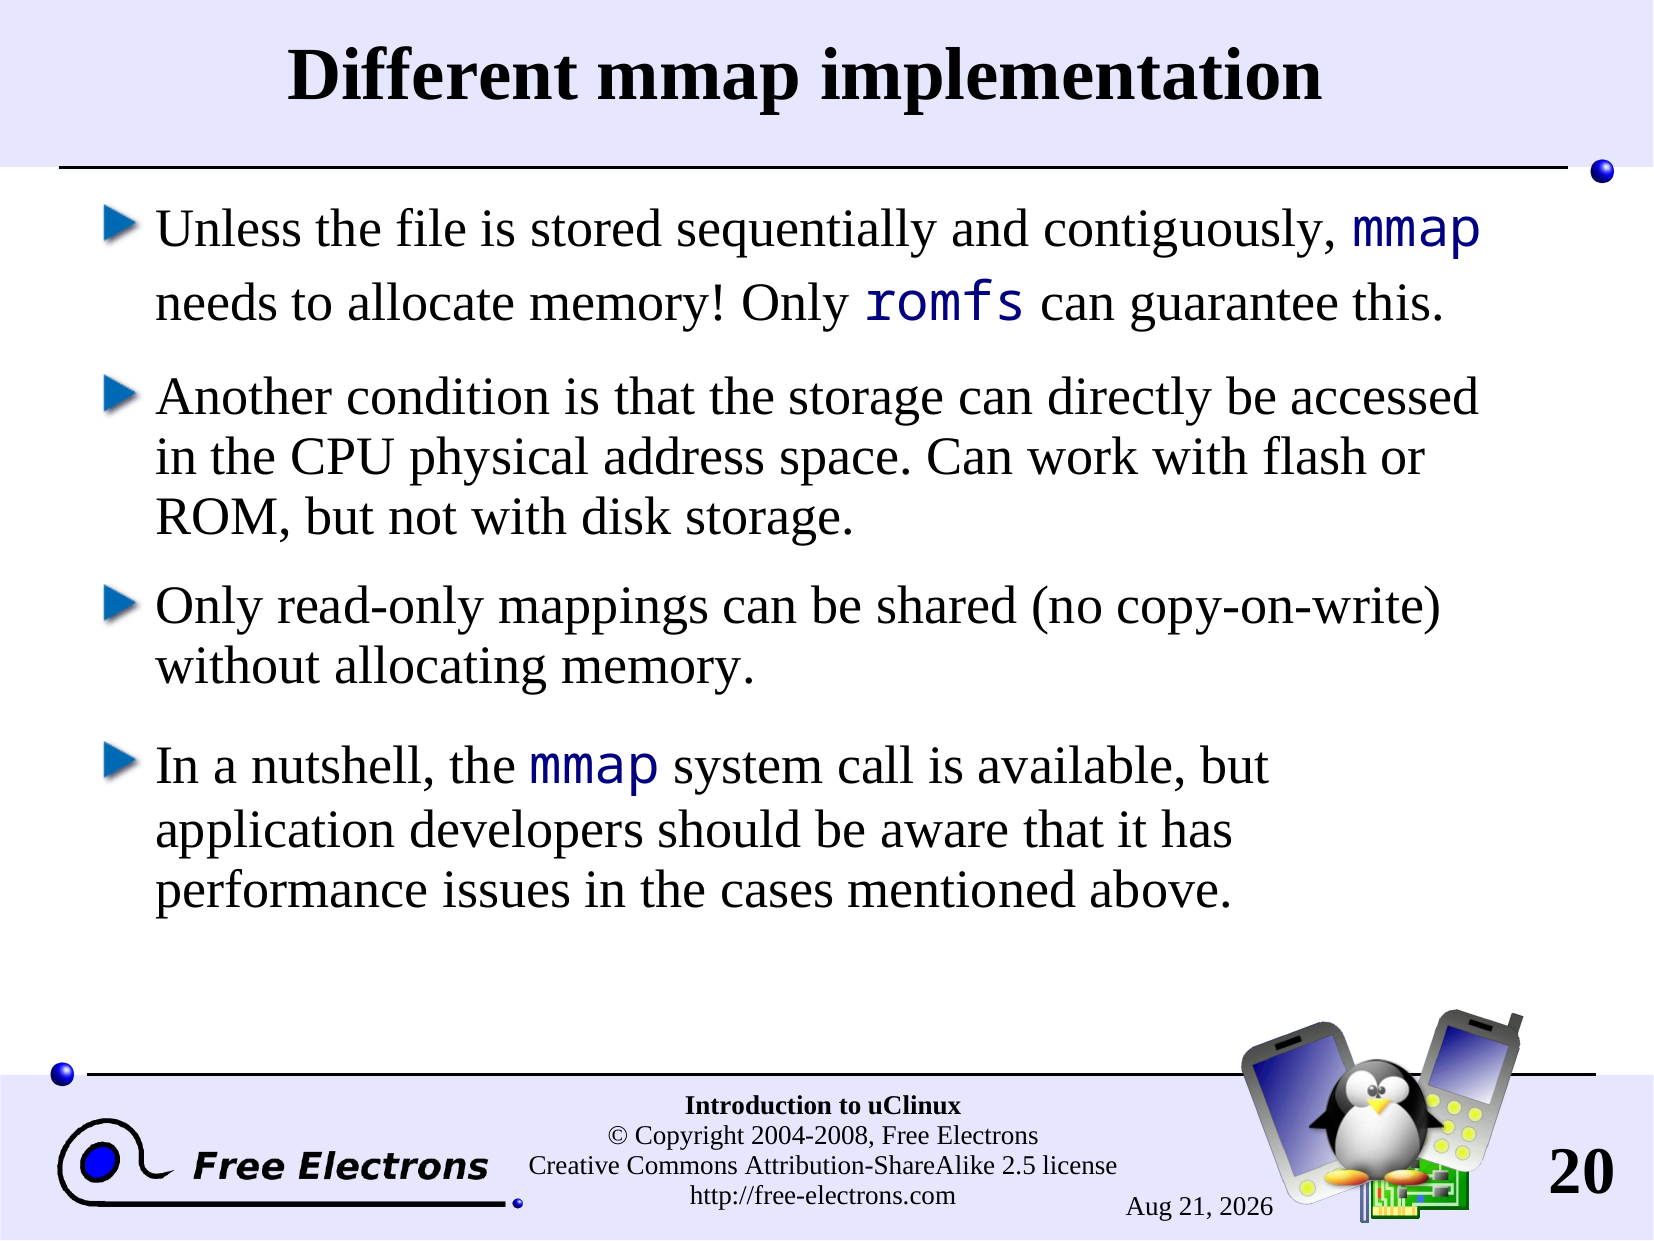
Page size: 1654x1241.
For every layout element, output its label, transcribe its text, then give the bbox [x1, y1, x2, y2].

title Different mmap implementation [60, 25, 1551, 124]
picture [50, 1107, 527, 1216]
list Unless the file is stored sequentially and contiguously, mmap needs to allocate memory! Only romfs can guarantee this. Another condition is that the storage can directly be accessed in the CPU physical address space. Can work with flash or ROM, but not with disk storage. Only read-only mappings can be shared (no copy-on-write) without allocating memory. In a nutshell, the mmap system call is available, but application developers should be aware that it has performance issues in the cases mentioned above. [84, 188, 1497, 1007]
picture [1225, 1000, 1538, 1241]
